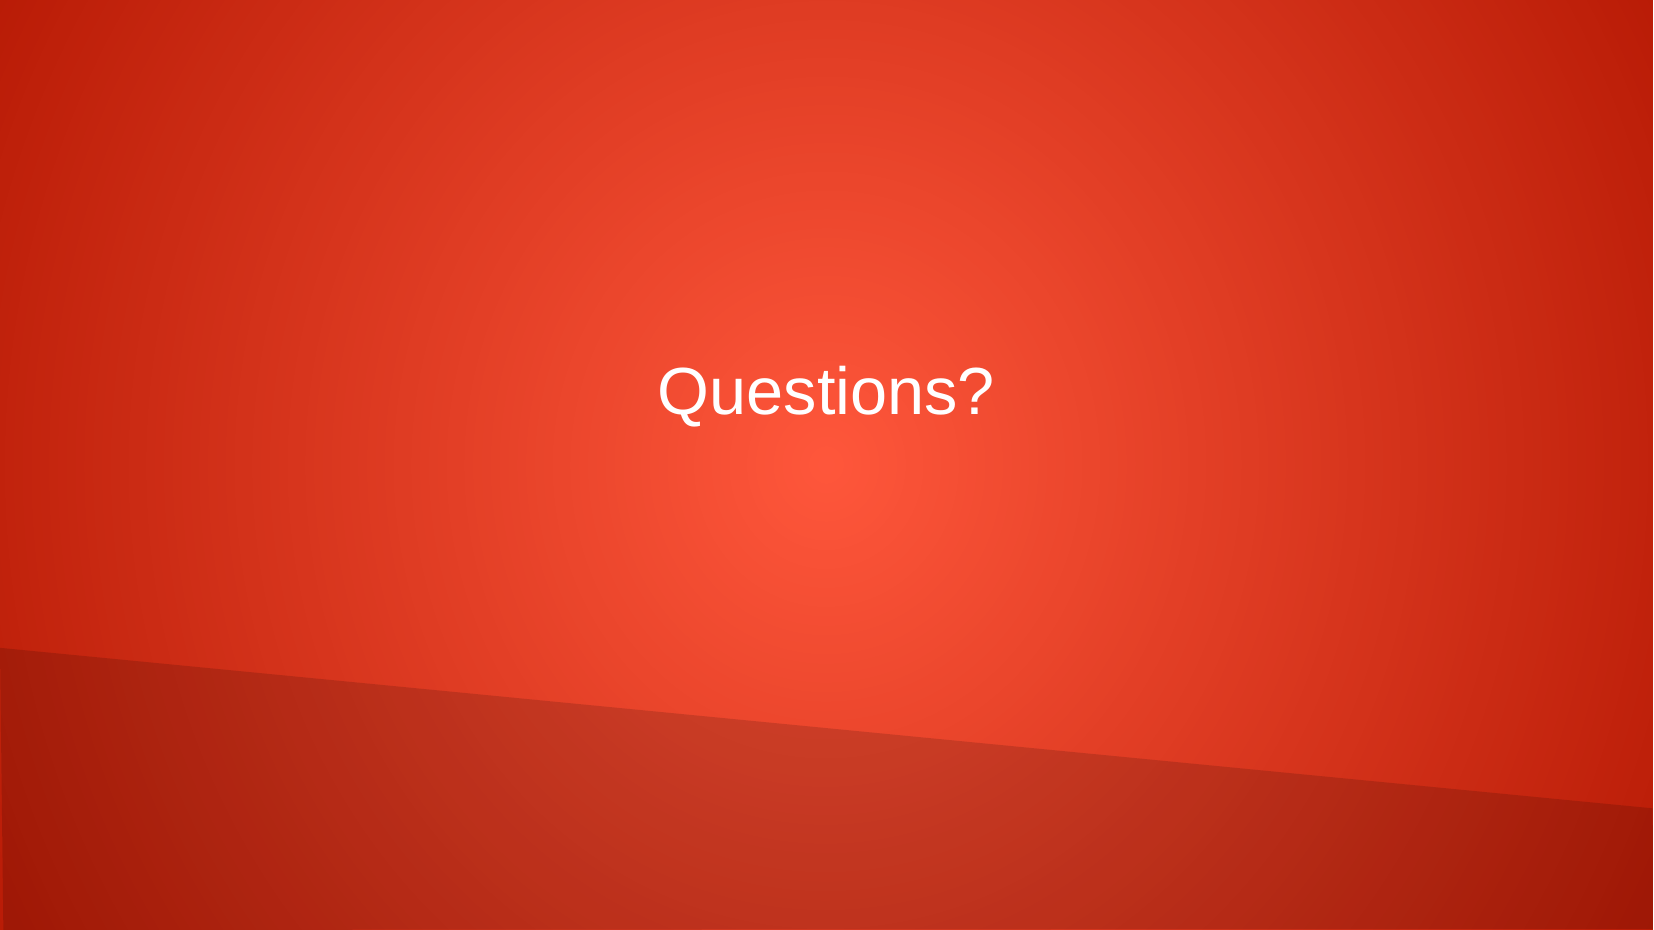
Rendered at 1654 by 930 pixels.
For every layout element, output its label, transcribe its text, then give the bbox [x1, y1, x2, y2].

subtitle Questions? [82, 35, 1571, 748]
